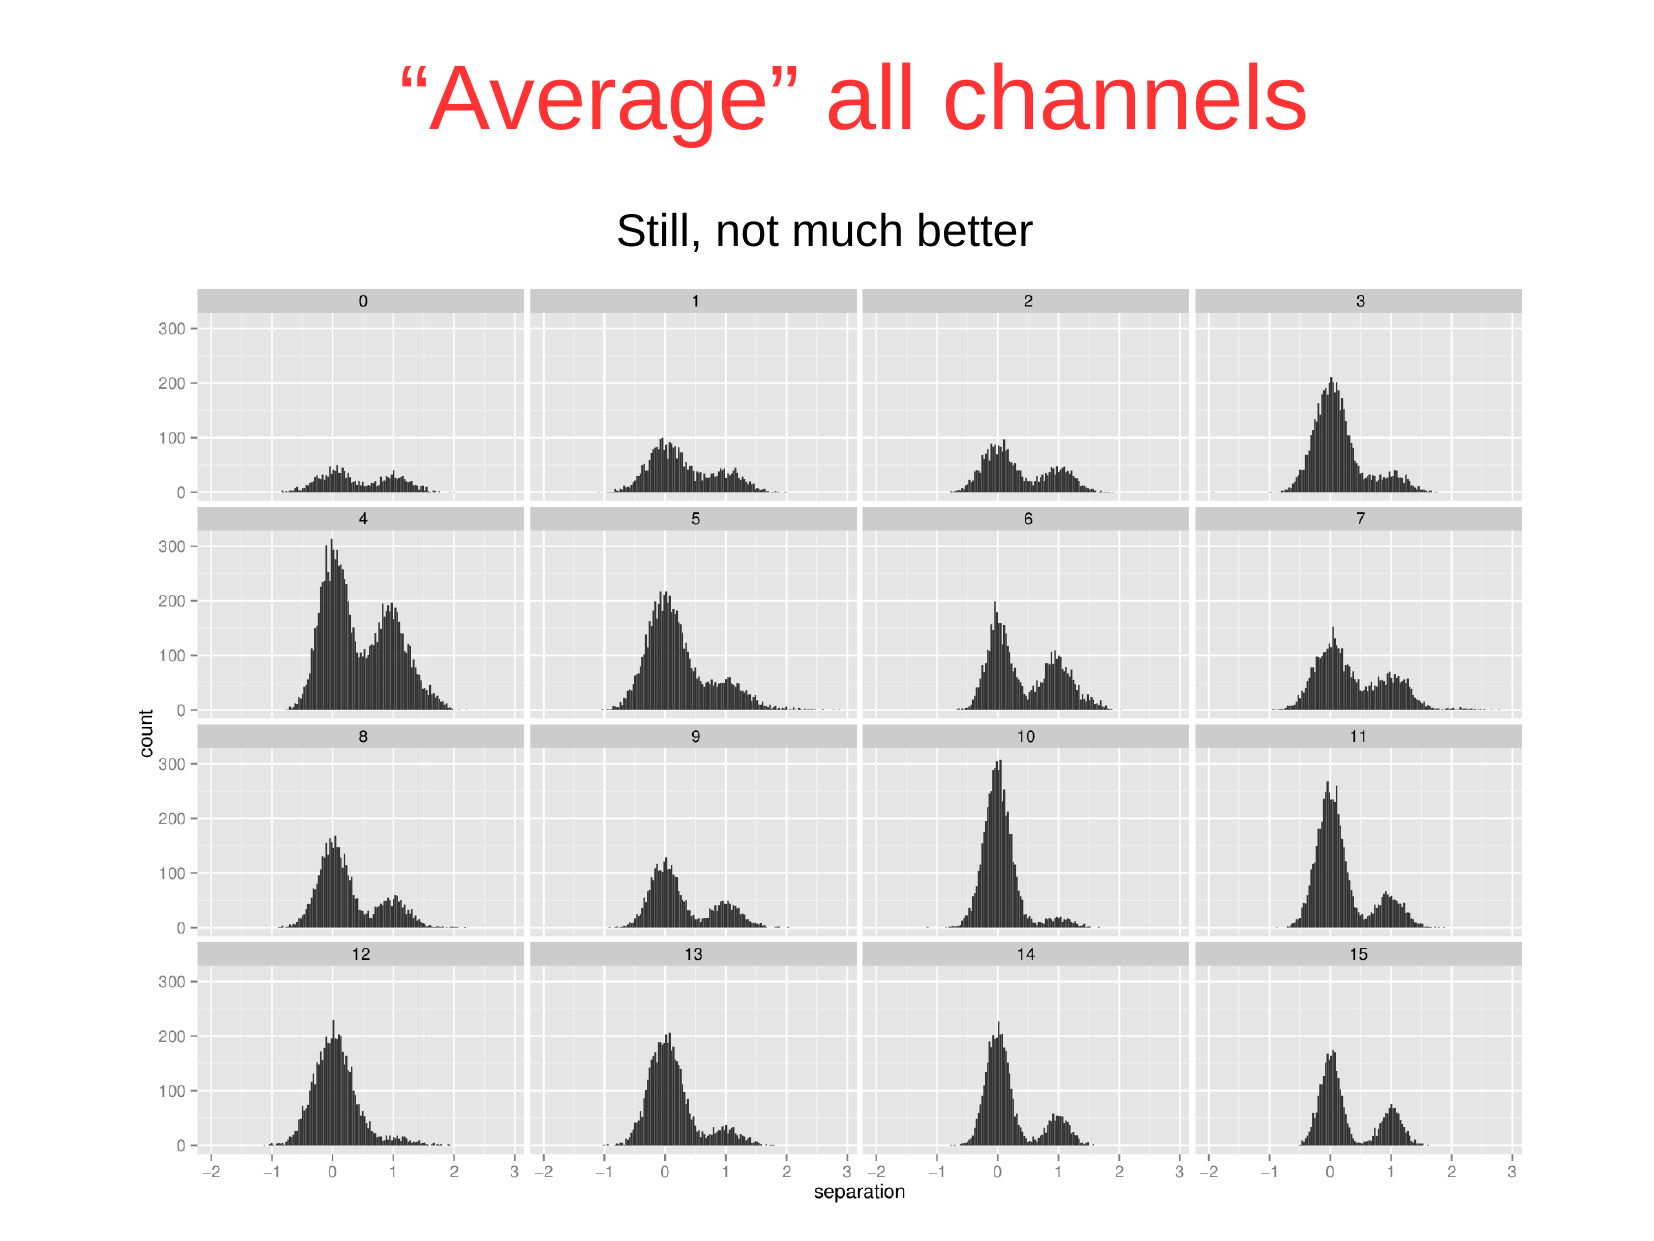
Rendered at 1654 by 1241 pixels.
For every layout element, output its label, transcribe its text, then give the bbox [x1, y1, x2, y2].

text_box Still, not much better [75, 197, 1576, 271]
picture [120, 271, 1546, 1216]
title “Average” all channels [75, 0, 1636, 201]
